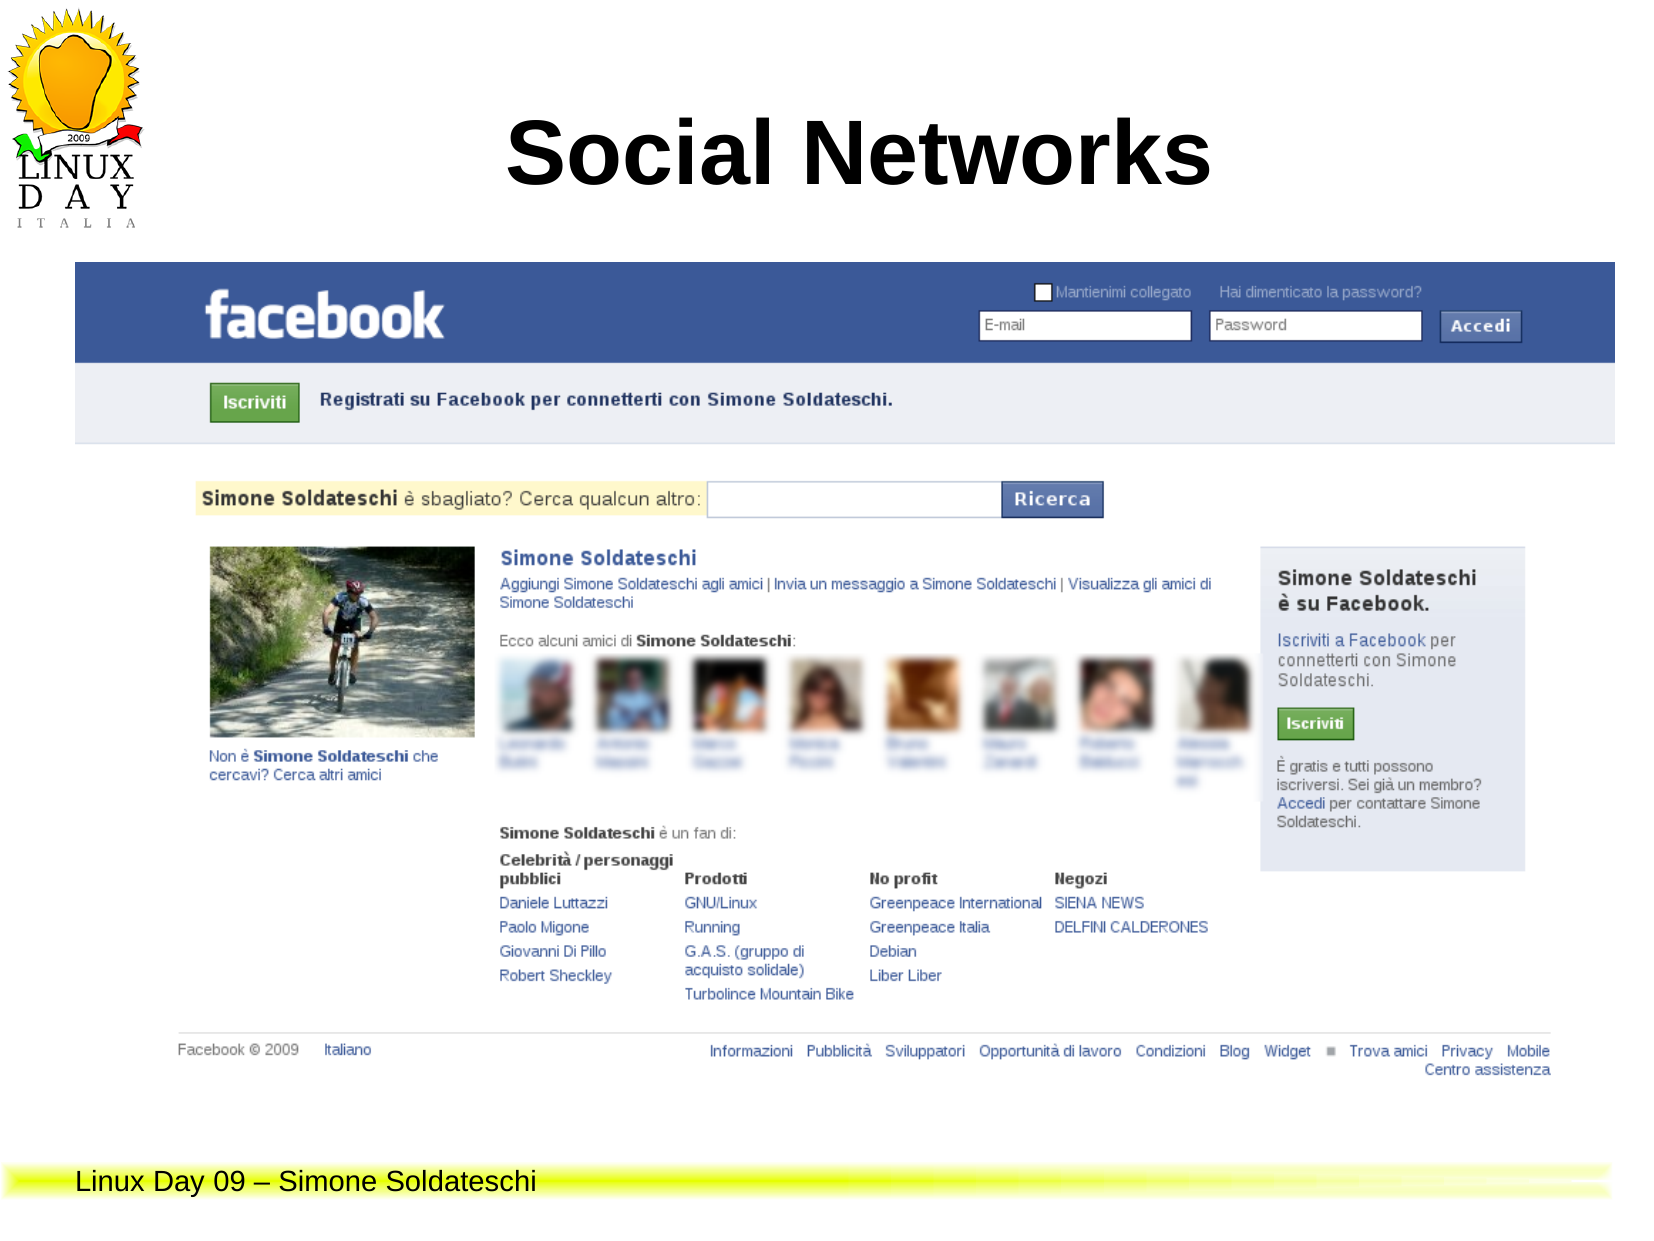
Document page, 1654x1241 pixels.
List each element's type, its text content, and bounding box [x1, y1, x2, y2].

picture [75, 262, 1615, 1126]
title Social Networks [150, 49, 1571, 257]
picture [0, 0, 151, 235]
